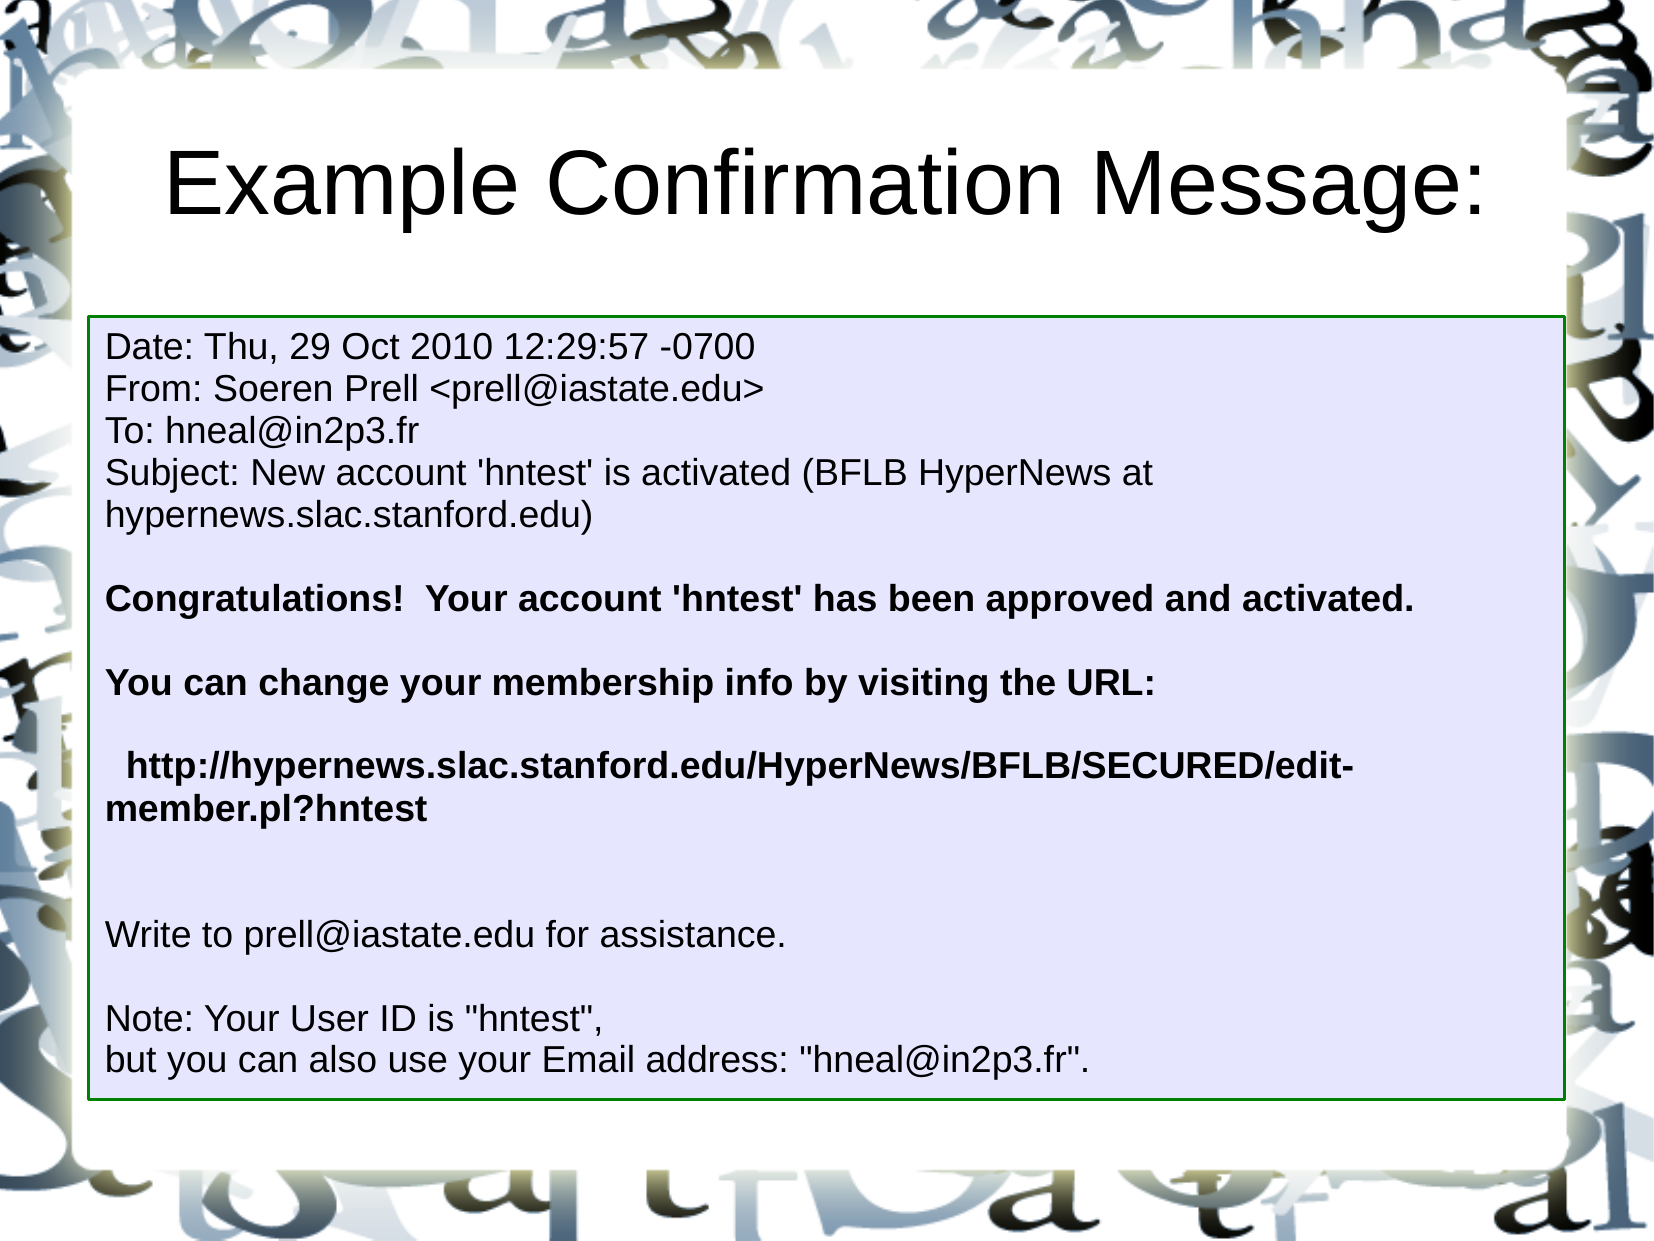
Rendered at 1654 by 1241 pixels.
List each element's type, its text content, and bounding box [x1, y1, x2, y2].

picture [0, 0, 1654, 1241]
title Example Confirmation Message: [82, 86, 1571, 279]
text_box Date: Thu, 29 Oct 2010 12:29:57 -0700 From: Soeren Prell <prell@iastate.edu> To: hneal@in2p3.fr Subject: New account 'hntest' is activated (BFLB HyperNews at hypernews.slac.stanford.edu) Congratulations! Your account 'hntest' has been approved and activated. You can change your membership info by visiting the URL: http://hypernews.slac.stanford.edu/HyperNews/BFLB/SECURED/edit-member.pl?hntest Write to prell@iastate.edu for assistance. Note: Your User ID is "hntest", but you can also use your Email address: "hneal@in2p3.fr". [88, 316, 1565, 1100]
